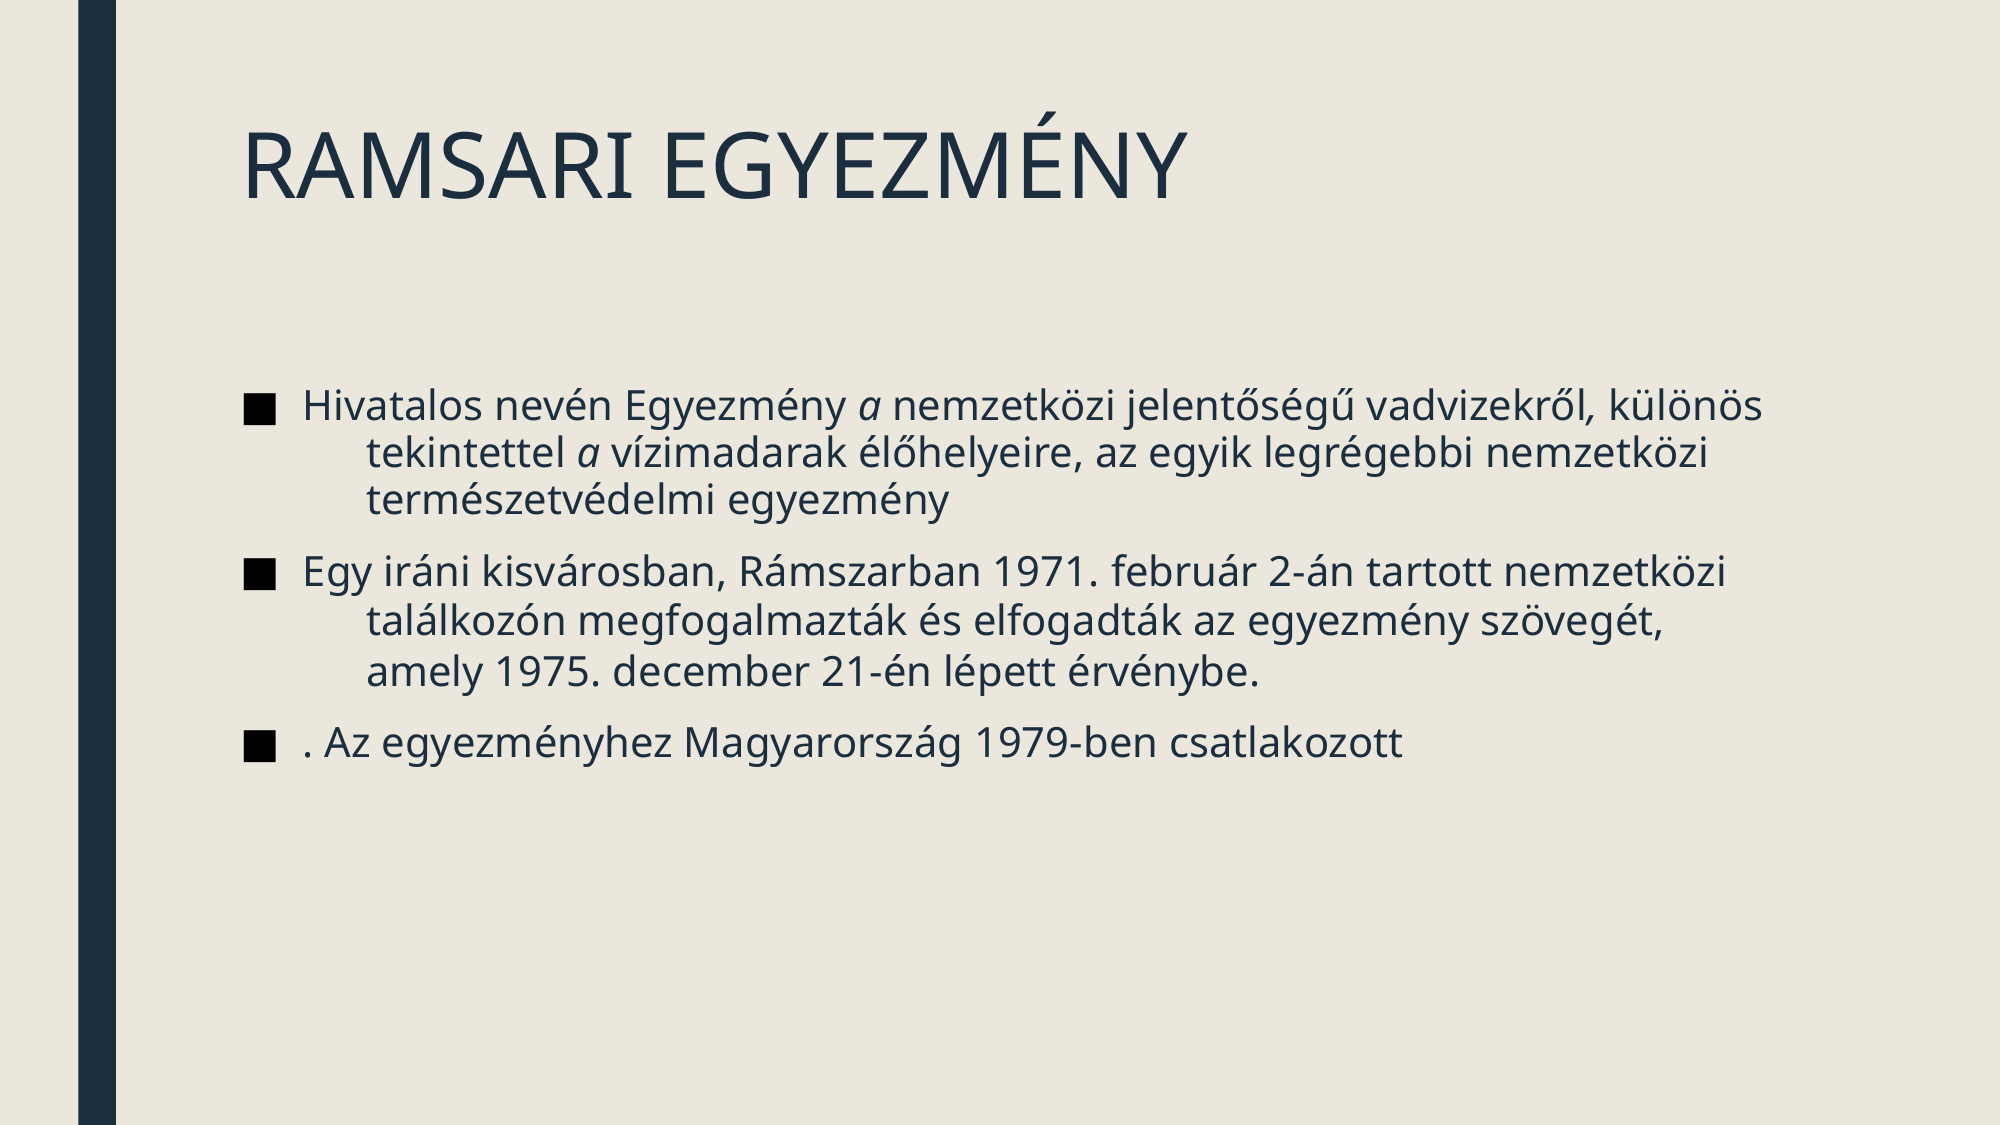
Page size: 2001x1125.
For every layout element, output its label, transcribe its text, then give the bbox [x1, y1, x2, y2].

title RAMSARI EGYEZMÉNY [225, 112, 1801, 357]
list Hivatalos nevén Egyezmény a nemzetközi jelentőségű vadvizekről, különös tekintettel a vízimadarak élőhelyeire, az egyik legrégebbi nemzetközi természetvédelmi egyezmény Egy iráni kisvárosban, Rámszarban 1971. február 2-án tartott nemzetközi találkozón megfogalmazták és elfogadták az egyezmény szövegét, amely 1975. december 21-én lépett érvénybe. . Az egyezményhez Magyarország 1979-ben csatlakozott [225, 375, 1801, 963]
